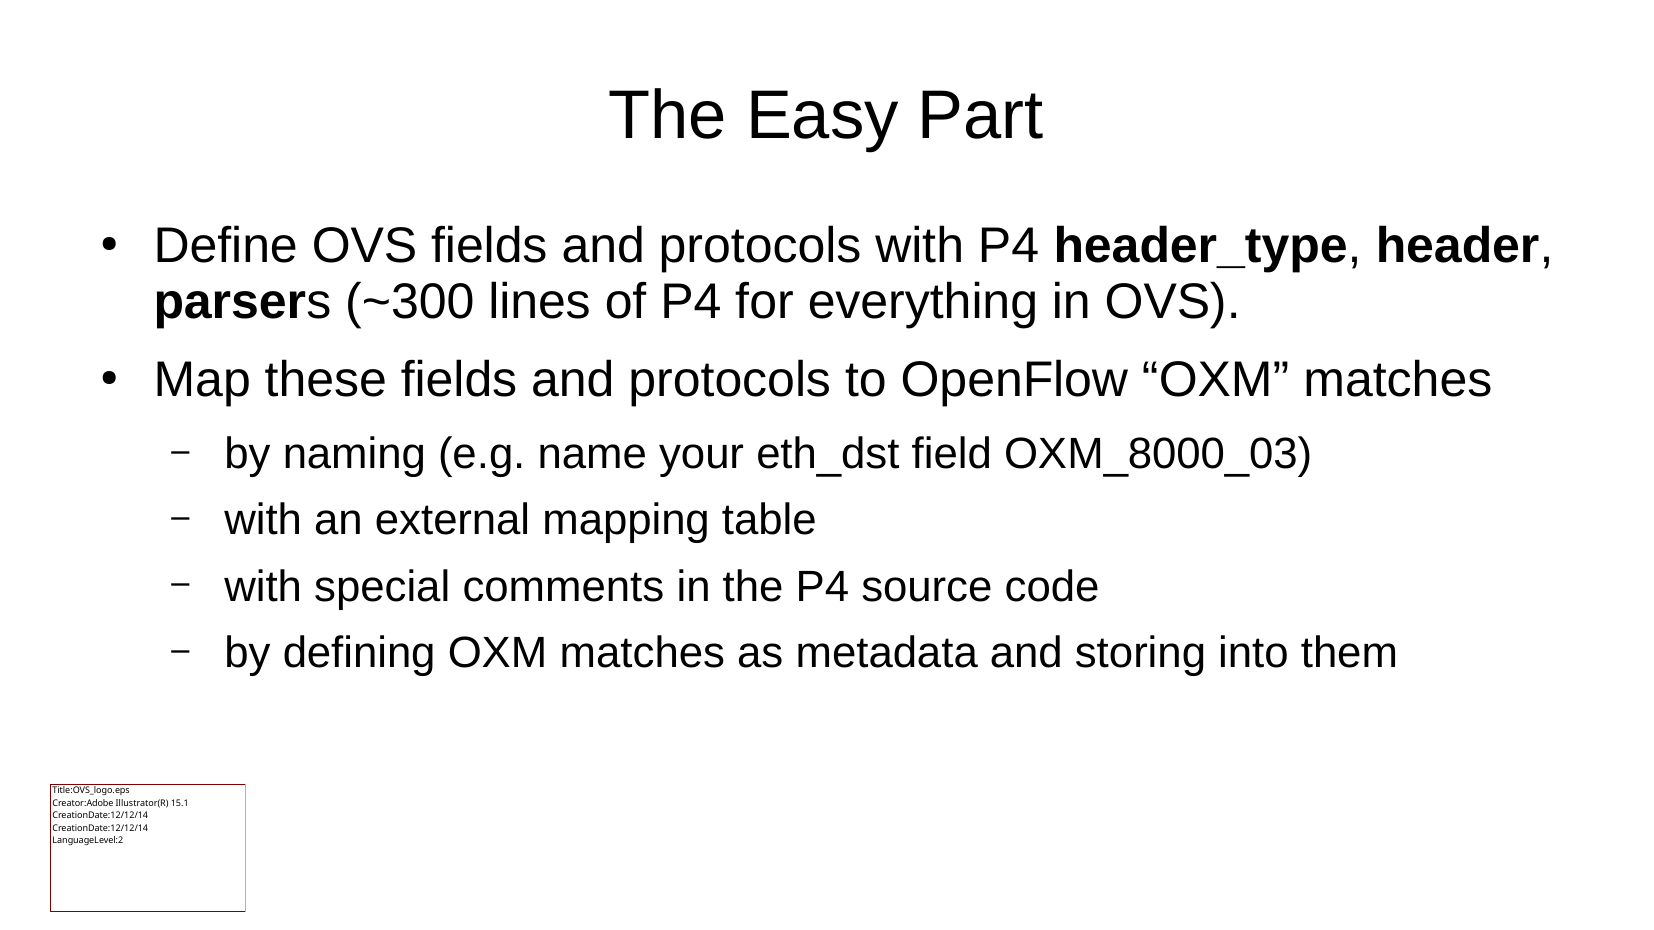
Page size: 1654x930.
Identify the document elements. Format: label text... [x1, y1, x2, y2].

title The Easy Part [82, 36, 1571, 193]
list Define OVS fields and protocols with P4 header_type, header, parsers (~300 lines of P4 for everything in OVS). Map these fields and protocols to OpenFlow “OXM” matches by naming (e.g. name your eth_dst field OXM_8000_03) with an external mapping table with special comments in the P4 source code by defining OXM matches as metadata and storing into them [82, 217, 1571, 757]
